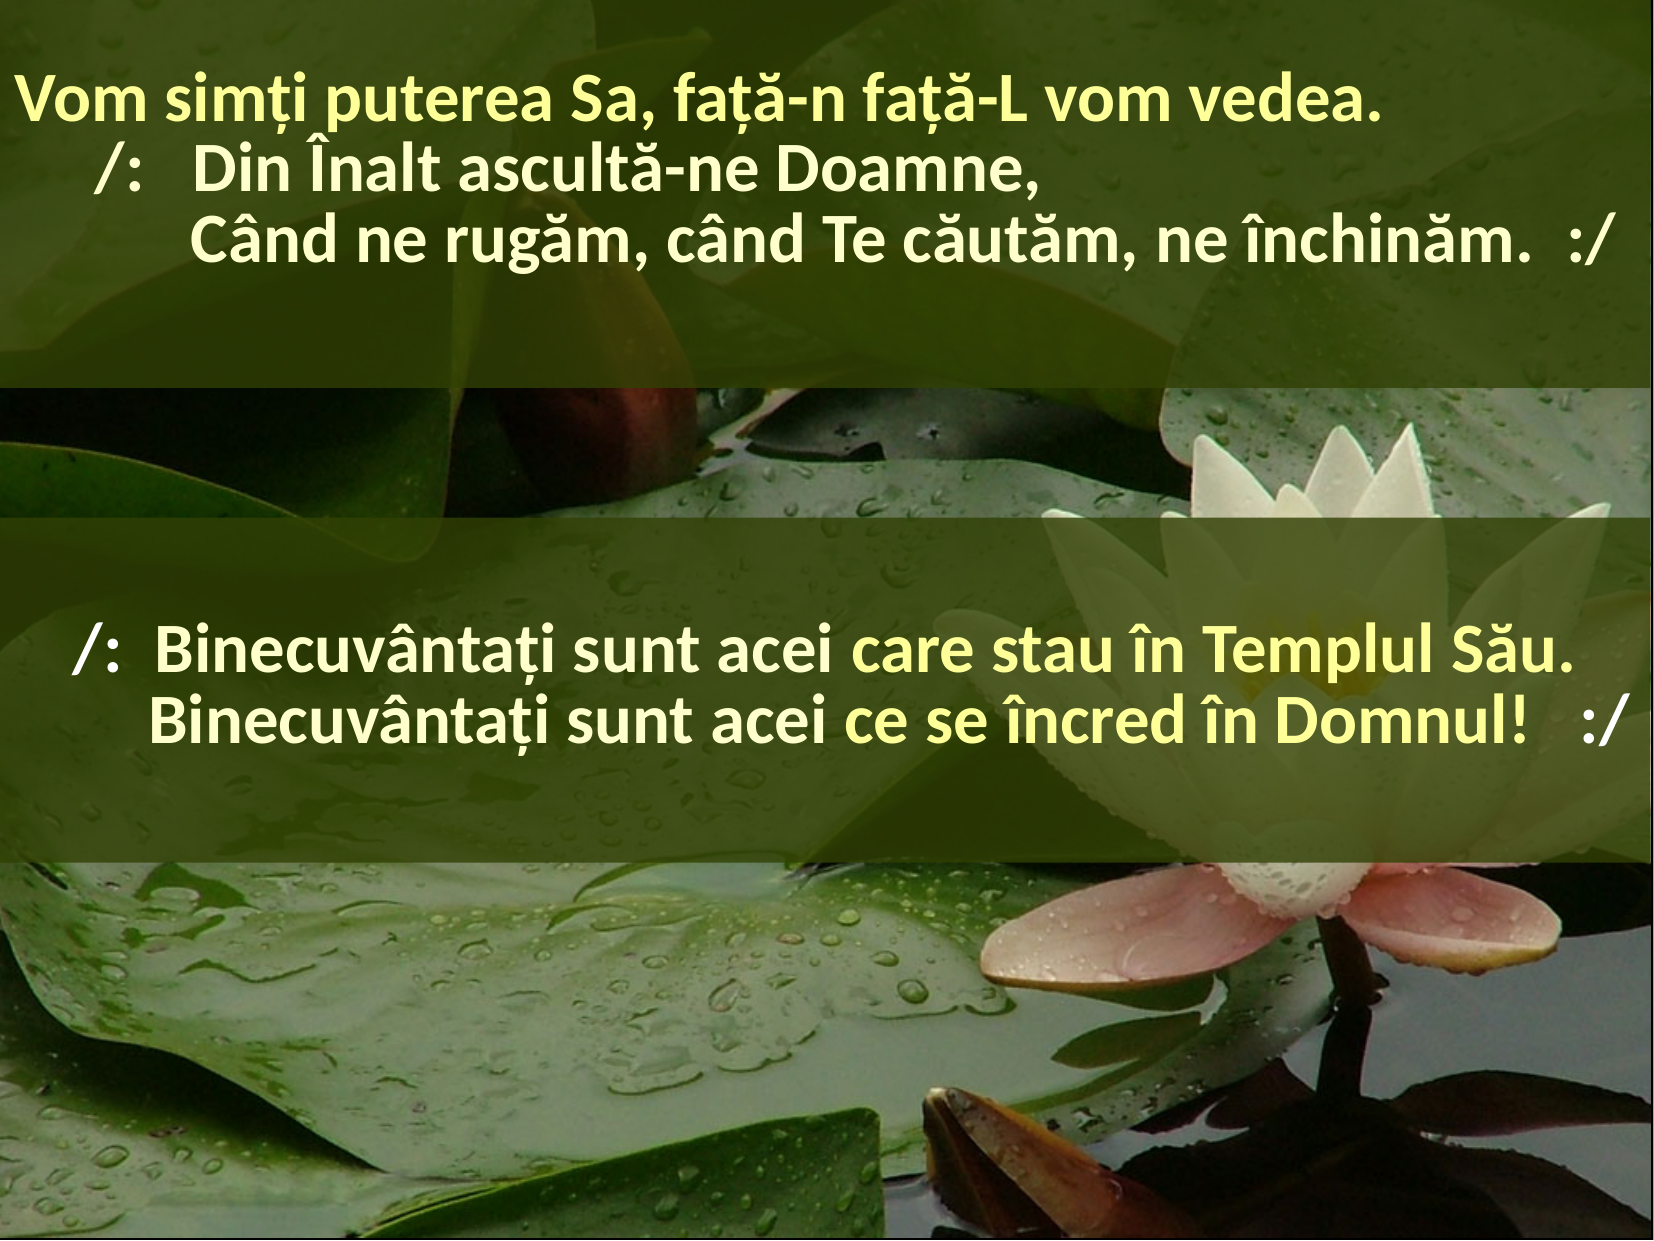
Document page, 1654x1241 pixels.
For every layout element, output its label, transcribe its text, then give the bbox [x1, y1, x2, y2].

text_box Vom simţi puterea Sa, faţă-n faţă-L vom vedea. /: Din Înalt ascultă-ne Doamne, Când ne rugăm, când Te căutăm, ne închinăm. :/ [0, 0, 1651, 388]
picture [0, 388, 1651, 517]
text_box /: Binecuvântaţi sunt acei care stau în Templul Său. Binecuvântaţi sunt acei ce se încred în Domnul! :/ [0, 517, 1651, 863]
picture [0, 863, 1651, 1238]
